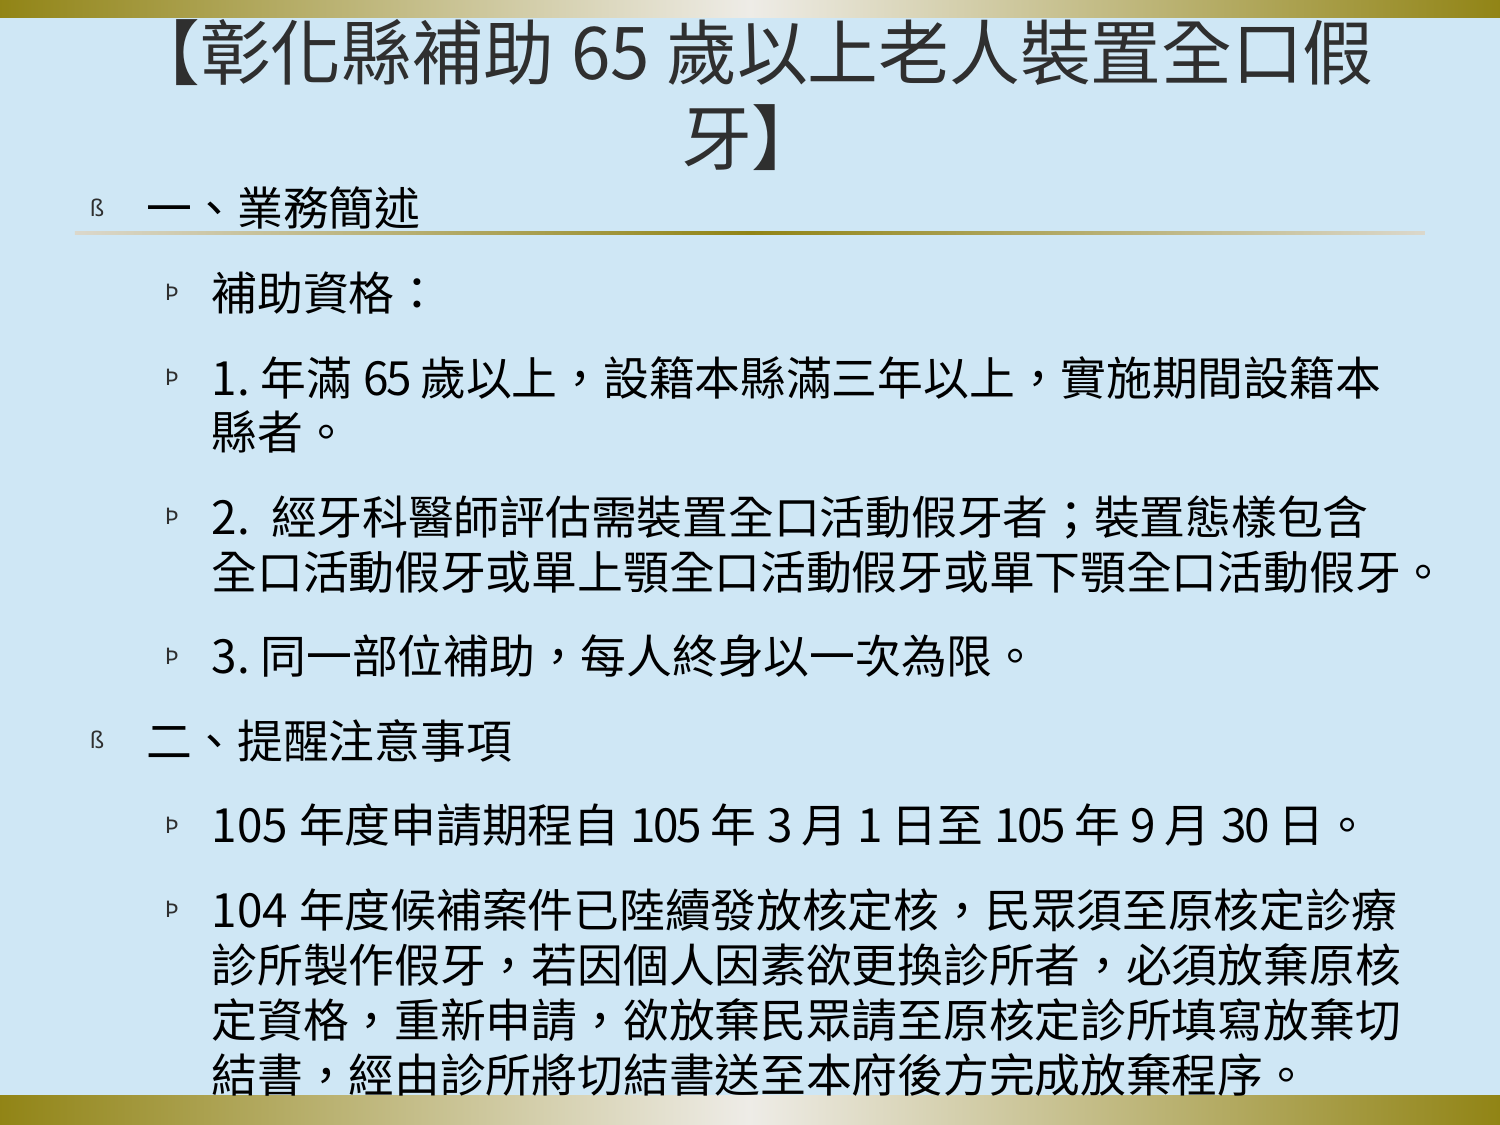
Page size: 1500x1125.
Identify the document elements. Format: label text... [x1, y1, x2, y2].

title 【彰化縣補助65歲以上老人裝置全口假牙】 [76, 1, 1427, 189]
list 一、業務簡述 補助資格： 1.年滿65歲以上，設籍本縣滿三年以上，實施期間設籍本縣者。 2. 經牙科醫師評估需裝置全口活動假牙者；裝置態樣包含全口活動假牙或單上顎全口活動假牙或單下顎全口活動假牙。 3.同一部位補助，每人終身以一次為限。 二、提醒注意事項 105年度申請期程自105年3月1日至105年9月30日。 104年度候補案件已陸續發放核定核，民眾須至原核定診療診所製作假牙，若因個人因素欲更換診所者，必須放棄原核定資格，重新申請，欲放棄民眾請至原核定診所填寫放棄切結書，經由診所將切結書送至本府後方完成放棄程序。 若為不可抗拒因素(如牙科休業)而須更換診所者，本府將以個案方式處理。 [75, 172, 1425, 1094]
